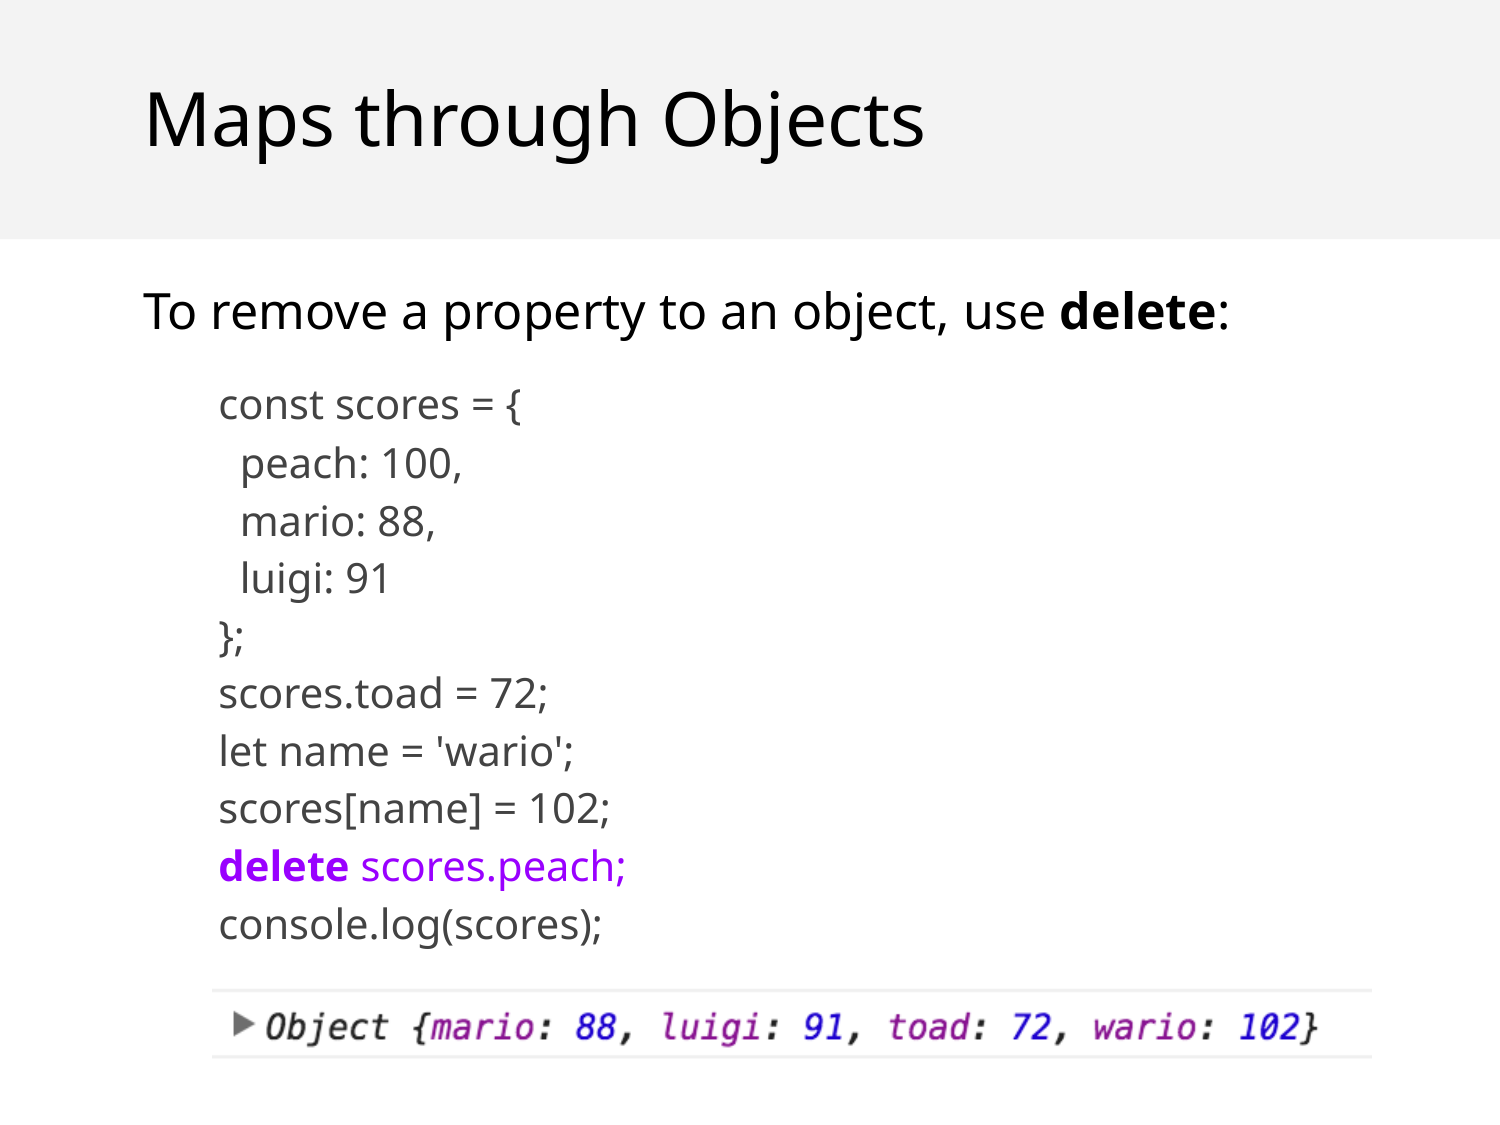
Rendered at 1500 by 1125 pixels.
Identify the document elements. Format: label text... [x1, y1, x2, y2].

picture [212, 986, 1372, 1065]
title Maps through Objects [128, 56, 1372, 183]
list To remove a property to an object, use delete: const scores = { peach: 100, mario: 88, luigi: 91 }; scores.toad = 72; let name = 'wario'; scores[name] = 102; delete scores.peach; console.log(scores); [128, 255, 1372, 1106]
